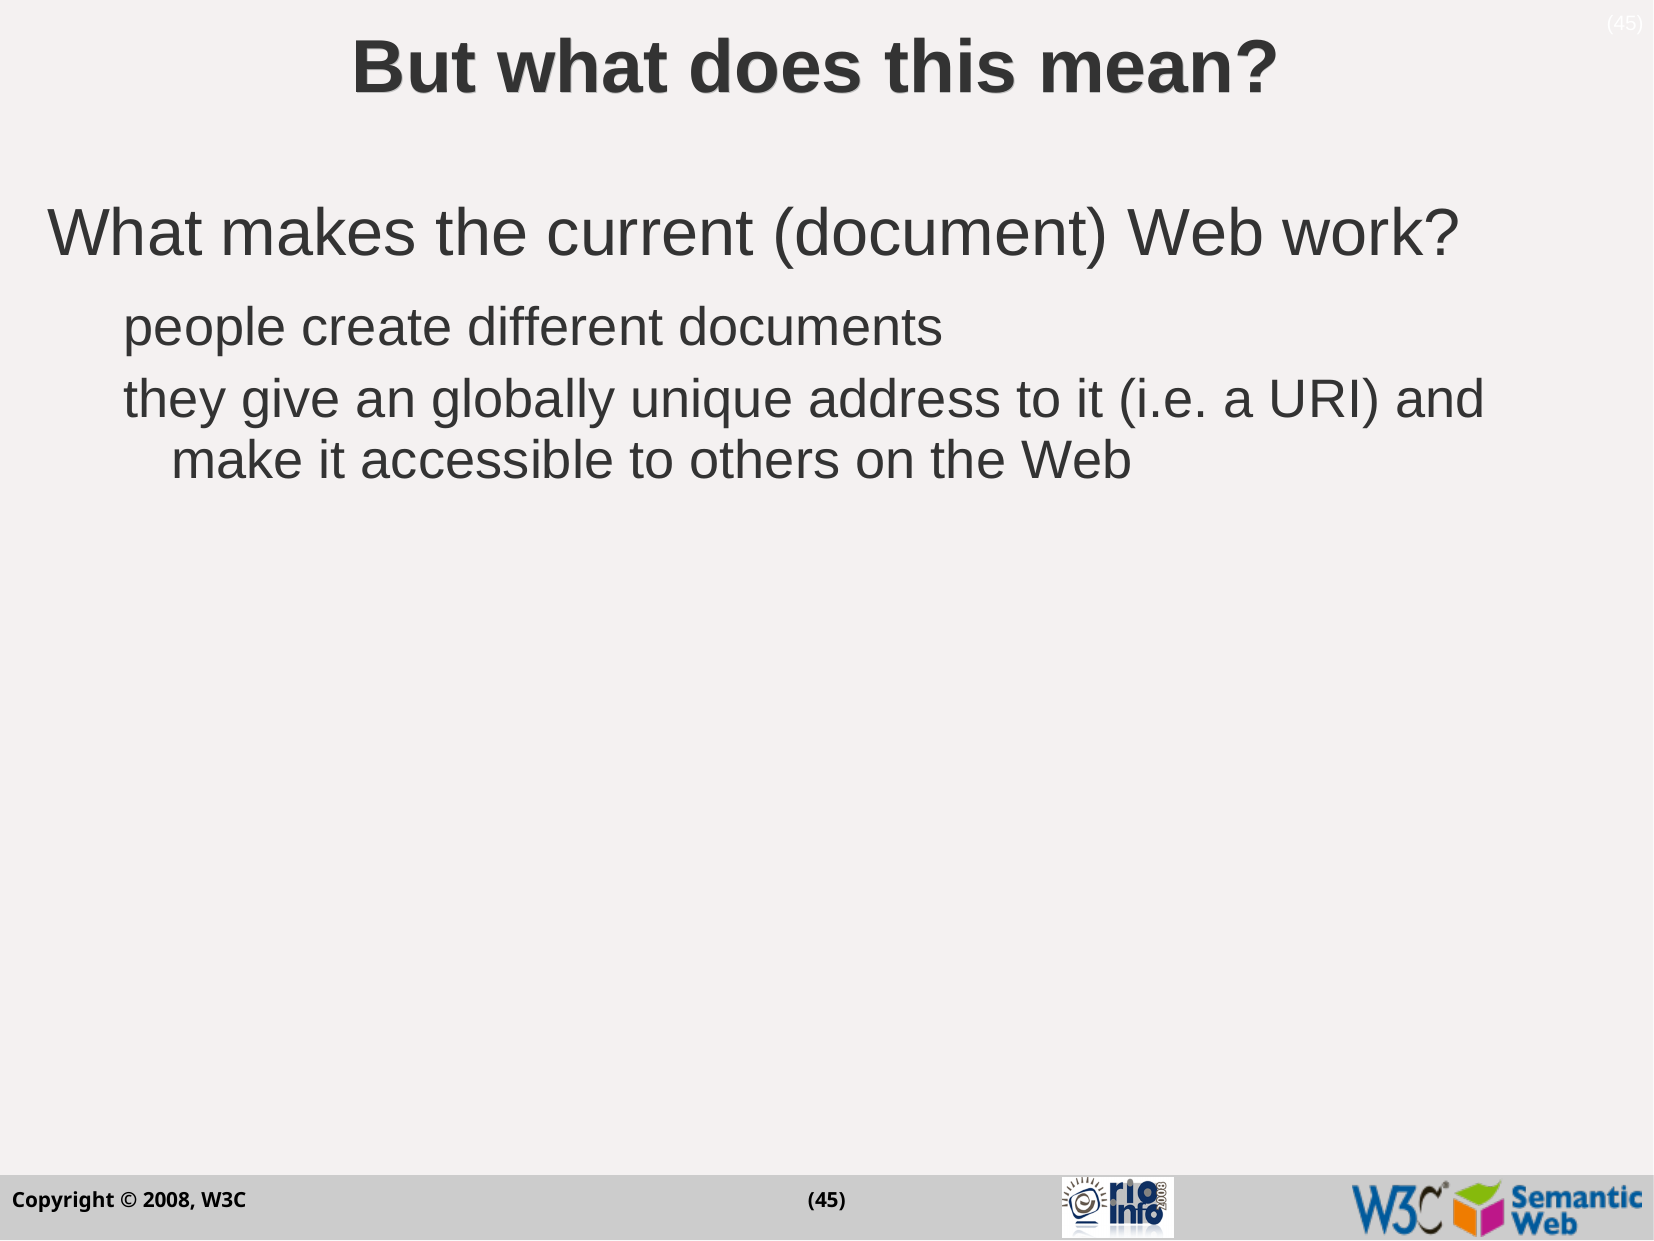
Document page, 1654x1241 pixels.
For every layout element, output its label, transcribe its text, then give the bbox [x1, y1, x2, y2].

picture [1062, 1177, 1174, 1238]
title But what does this mean? [0, 13, 1654, 117]
list What makes the current (document) Web work? people create different documents they give an globally unique address to it (i.e. a URI) and make it accessible to others on the Web [29, 194, 1624, 1077]
picture [1352, 1178, 1642, 1237]
